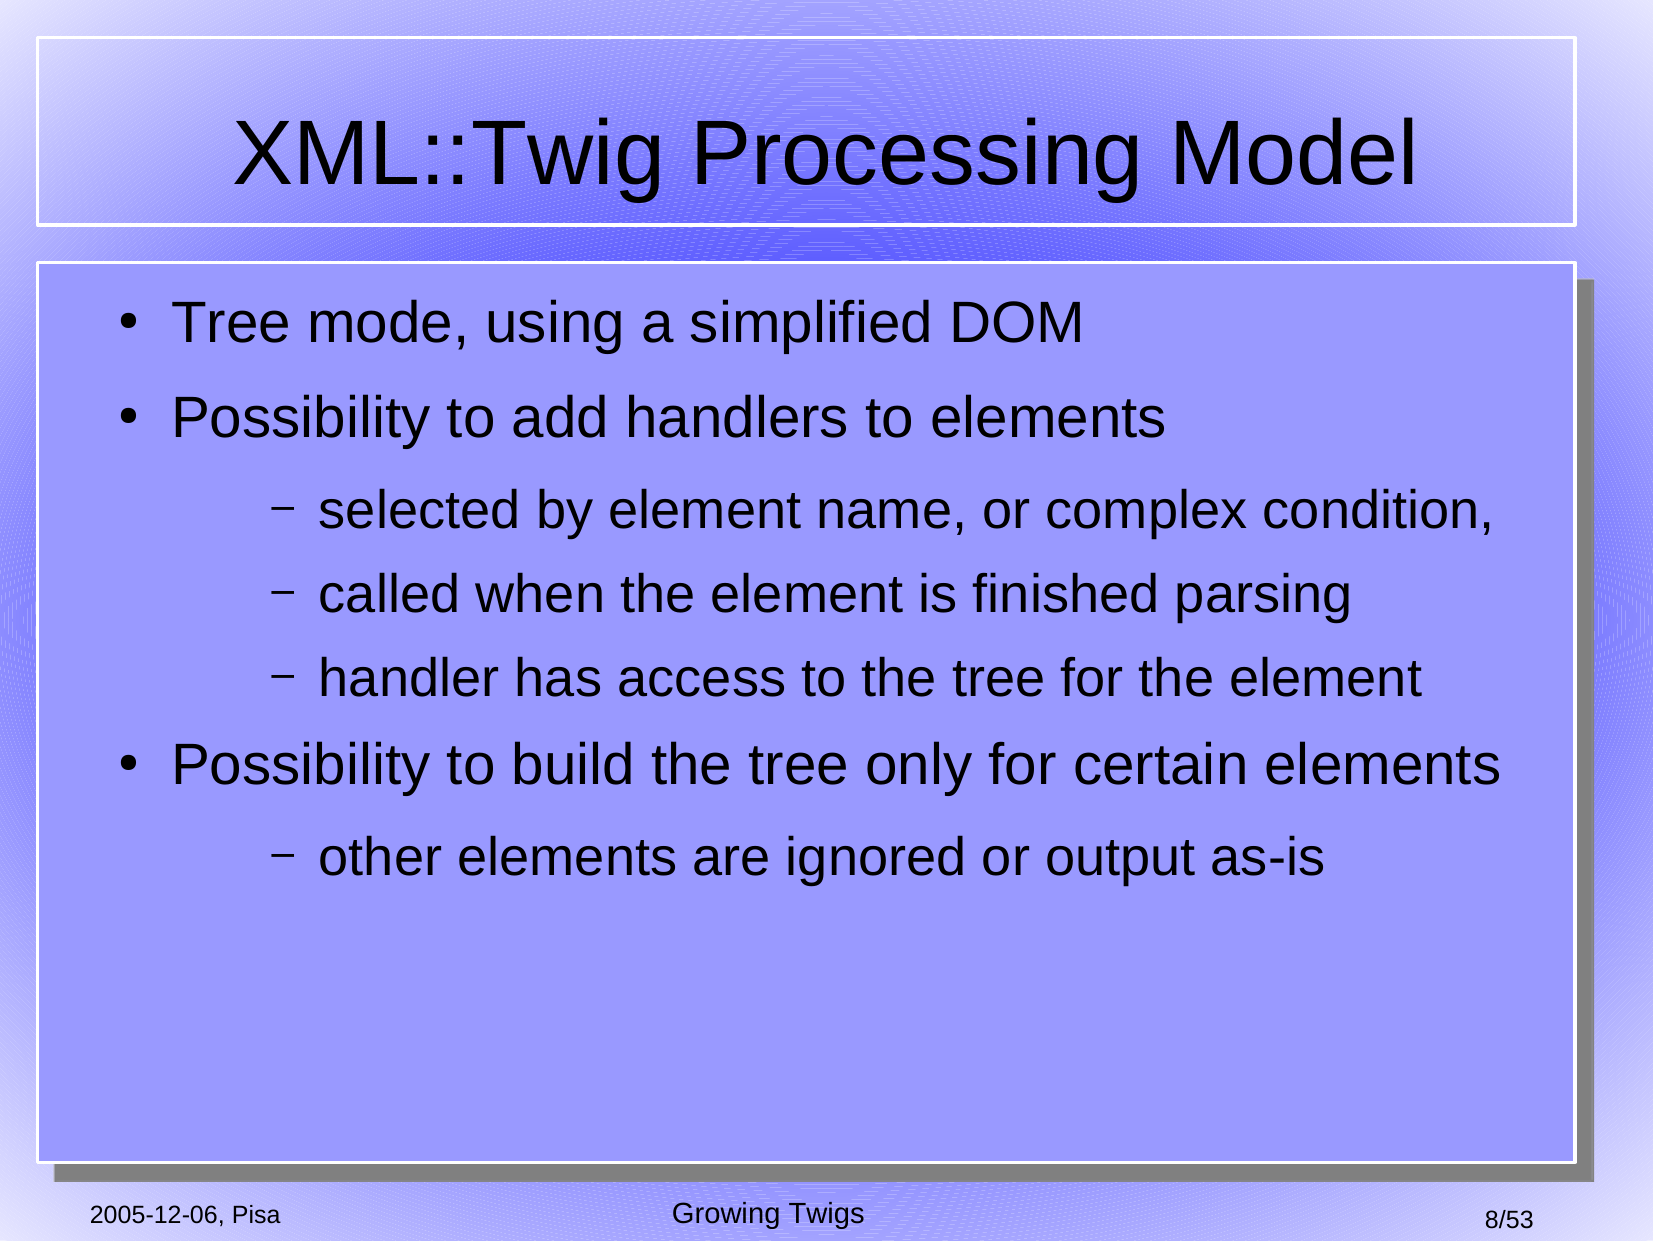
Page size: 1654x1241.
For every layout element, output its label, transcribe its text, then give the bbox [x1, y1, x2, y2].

list Tree mode, using a simplified DOM Possibility to add handlers to elements selected by element name, or complex condition, called when the element is finished parsing handler has access to the tree for the element Possibility to build the tree only for certain elements other elements are ignored or output as-is [82, 290, 1612, 1126]
title XML::Twig Processing Model [82, 49, 1571, 257]
